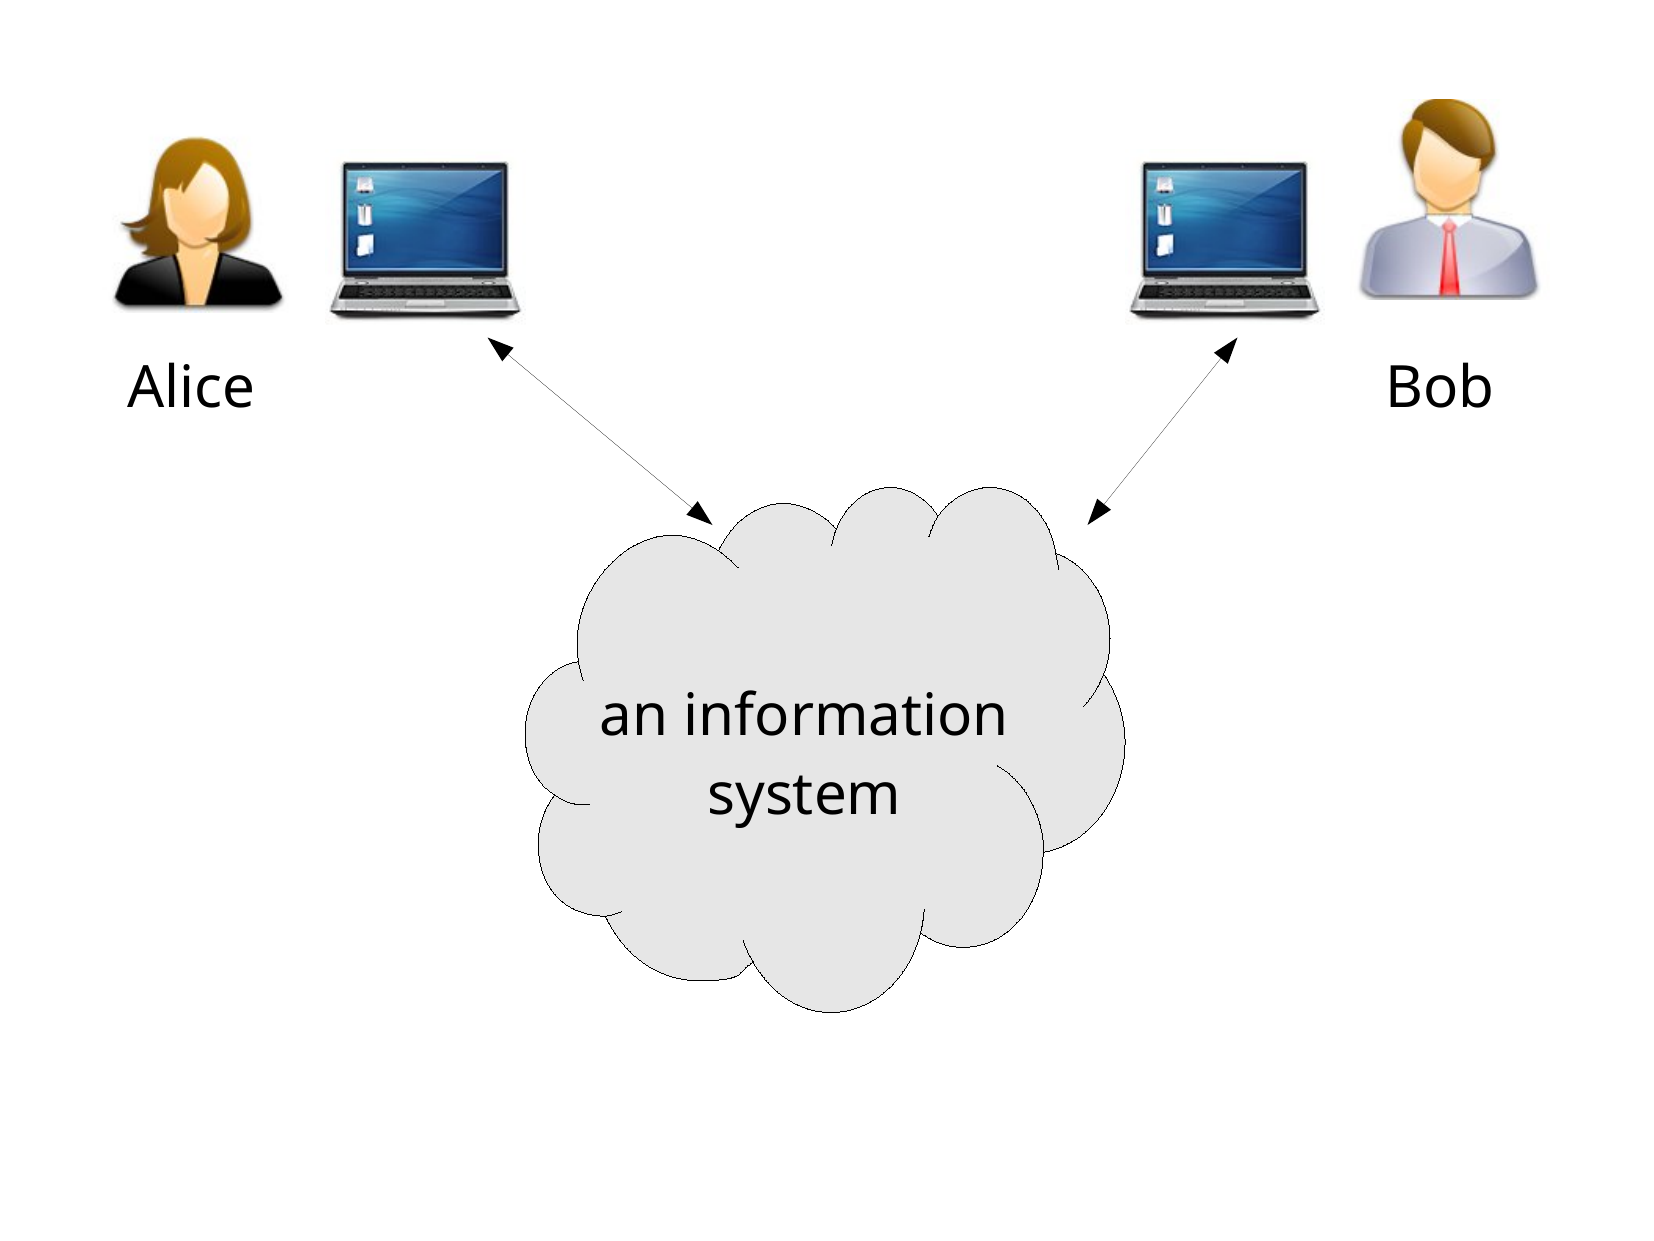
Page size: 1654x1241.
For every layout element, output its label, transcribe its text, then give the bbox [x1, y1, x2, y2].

picture [1125, 149, 1325, 350]
text_box an information system [525, 487, 1126, 1013]
picture [1350, 99, 1550, 301]
picture [100, 112, 301, 313]
picture [325, 149, 526, 350]
text_box Bob [1371, 337, 1538, 424]
text_box Alice [112, 337, 279, 424]
